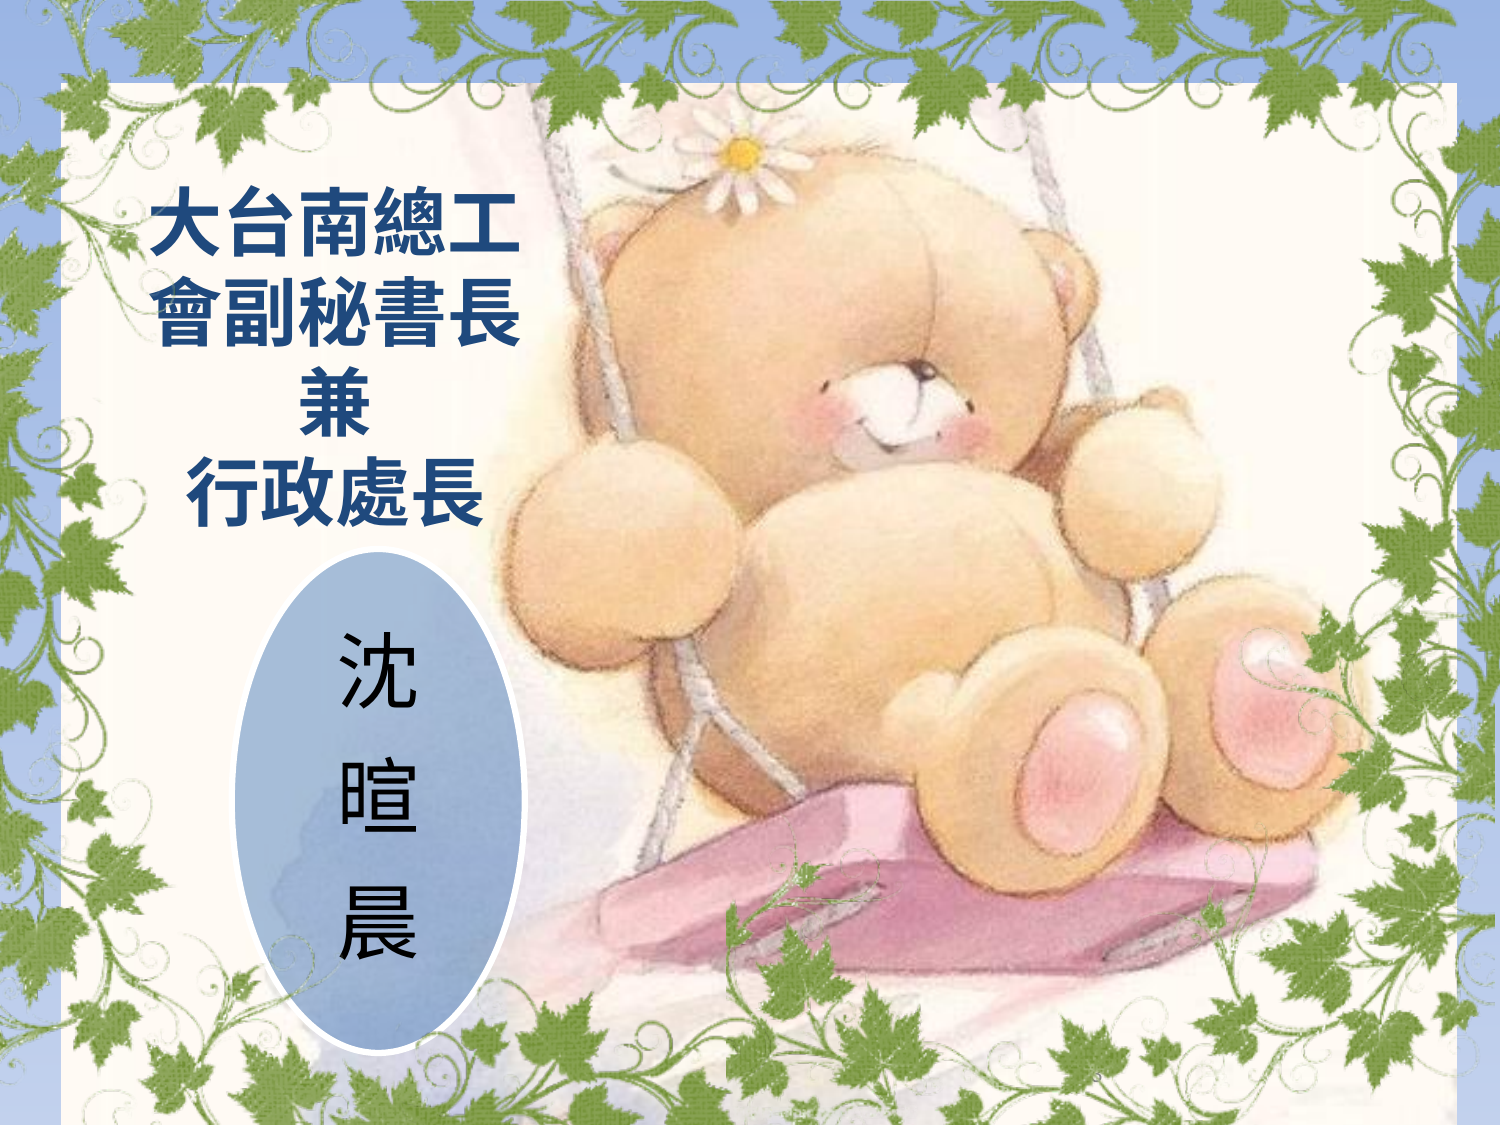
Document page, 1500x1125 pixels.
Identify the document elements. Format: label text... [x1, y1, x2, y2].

text_box 沈 暄 晨 [237, 548, 525, 961]
picture [0, 0, 1500, 1125]
text_box 大台南總工會副秘書長兼 行政處長 [163, 169, 547, 544]
